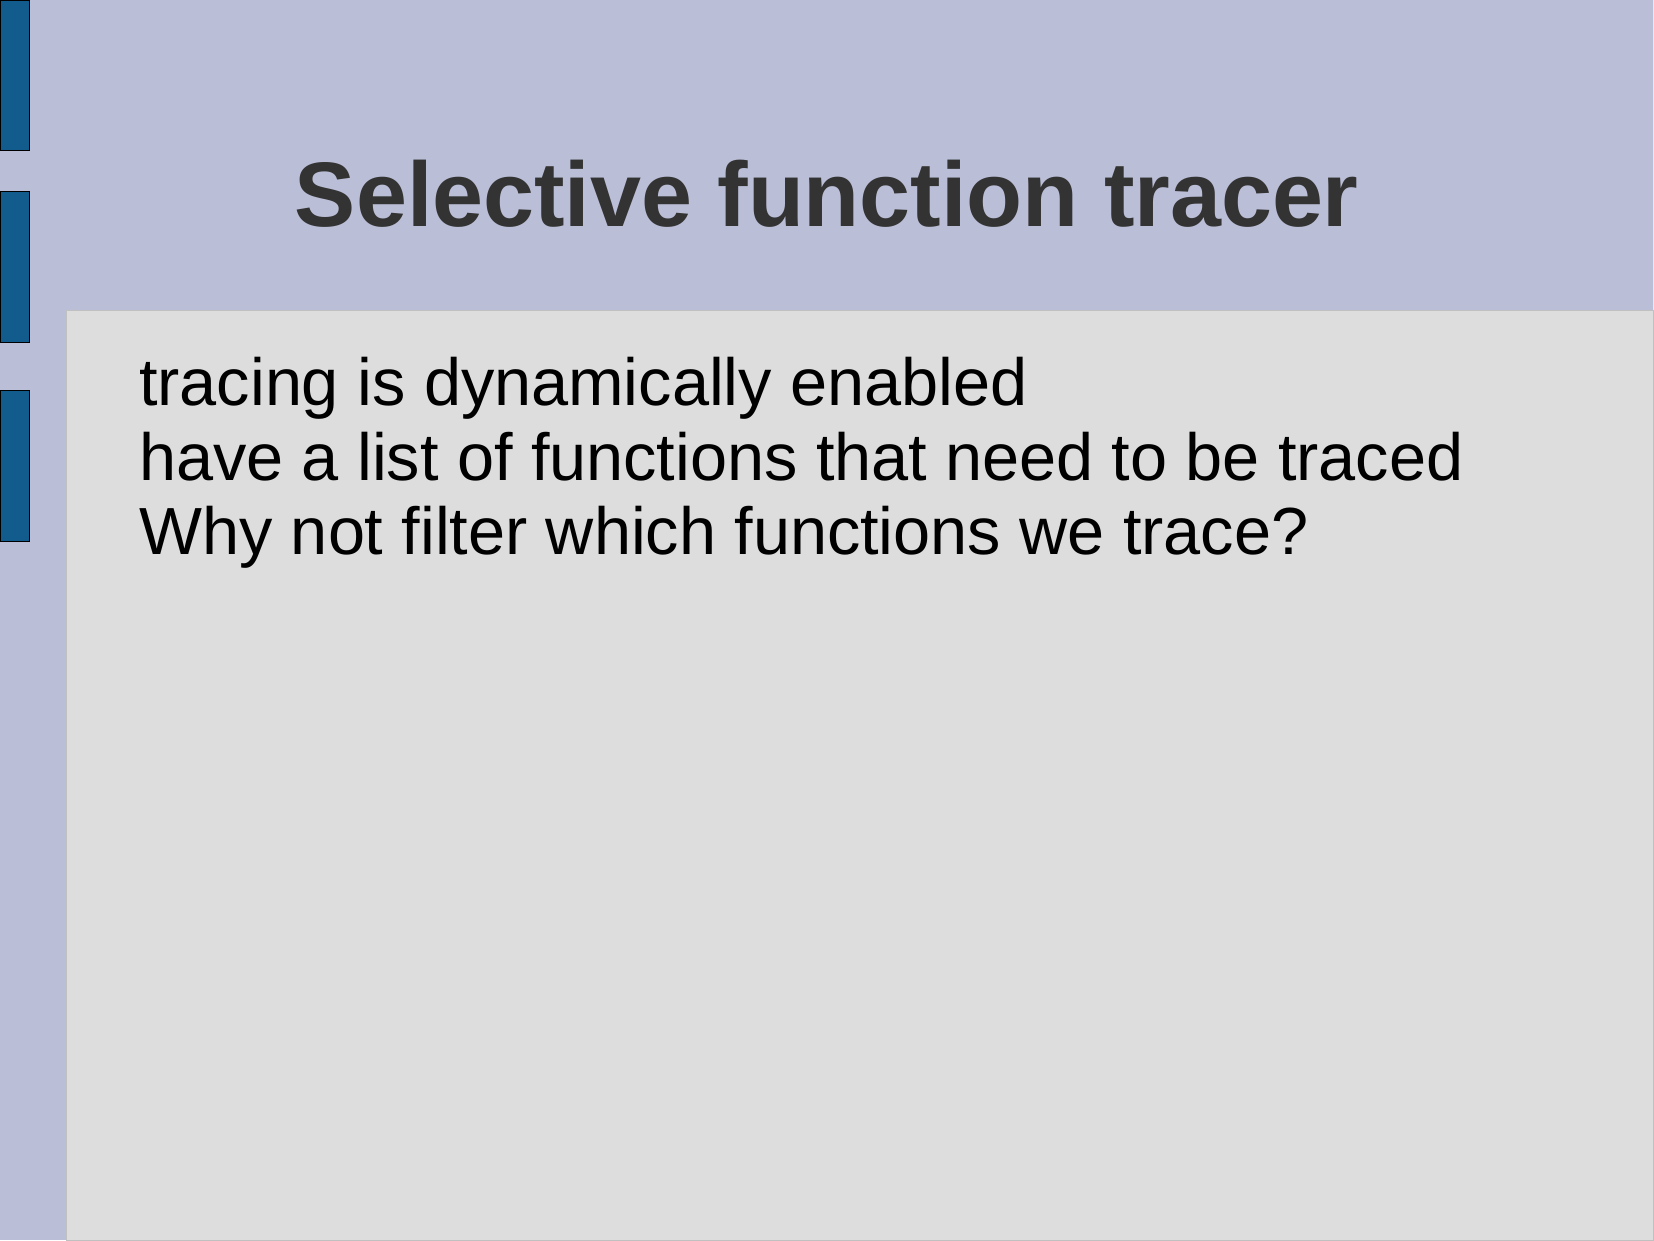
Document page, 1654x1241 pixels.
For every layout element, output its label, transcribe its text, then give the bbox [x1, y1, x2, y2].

title Selective function tracer [121, 98, 1534, 291]
list tracing is dynamically enabled have a list of functions that need to be traced Why not filter which functions we trace? [121, 344, 1534, 1112]
